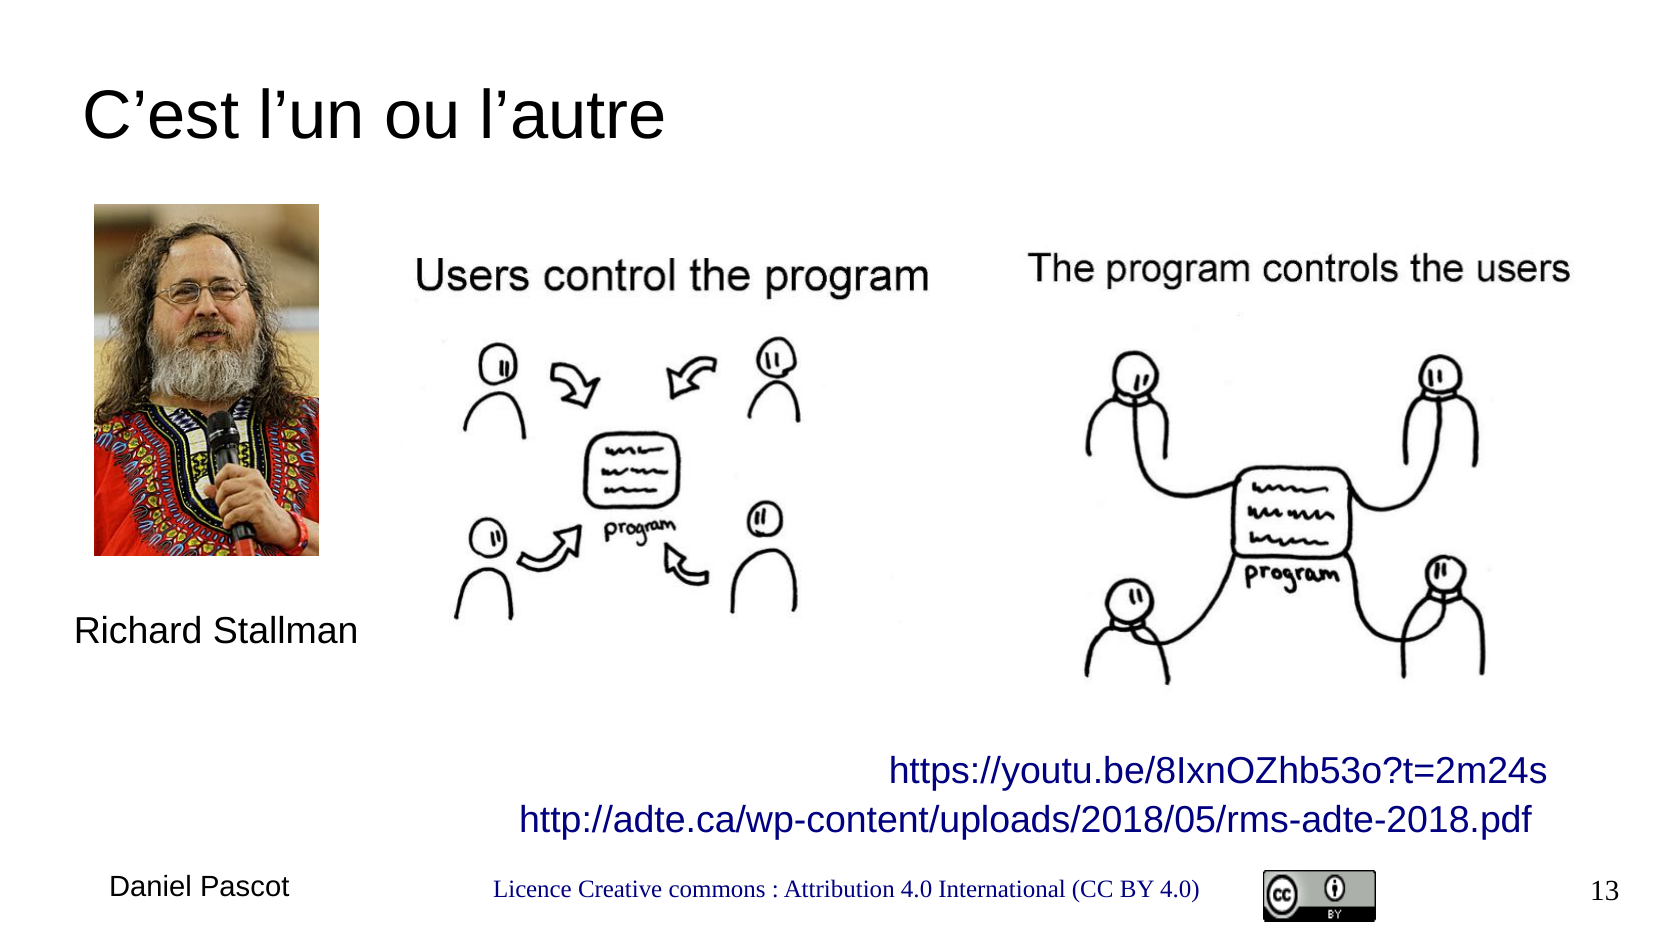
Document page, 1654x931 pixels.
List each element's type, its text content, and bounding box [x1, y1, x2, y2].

picture [94, 204, 319, 556]
title C’est l’un ou l’autre [82, 37, 1571, 193]
picture [1263, 870, 1376, 922]
text_box https://youtu.be/8IxnOZhb53o?t=2m24s [874, 742, 1563, 800]
text_box http://adte.ca/wp-content/uploads/2018/05/rms-adte-2018.pdf [504, 791, 1548, 849]
text_box Richard Stallman [59, 602, 374, 660]
picture [1012, 244, 1607, 697]
picture [401, 242, 945, 626]
